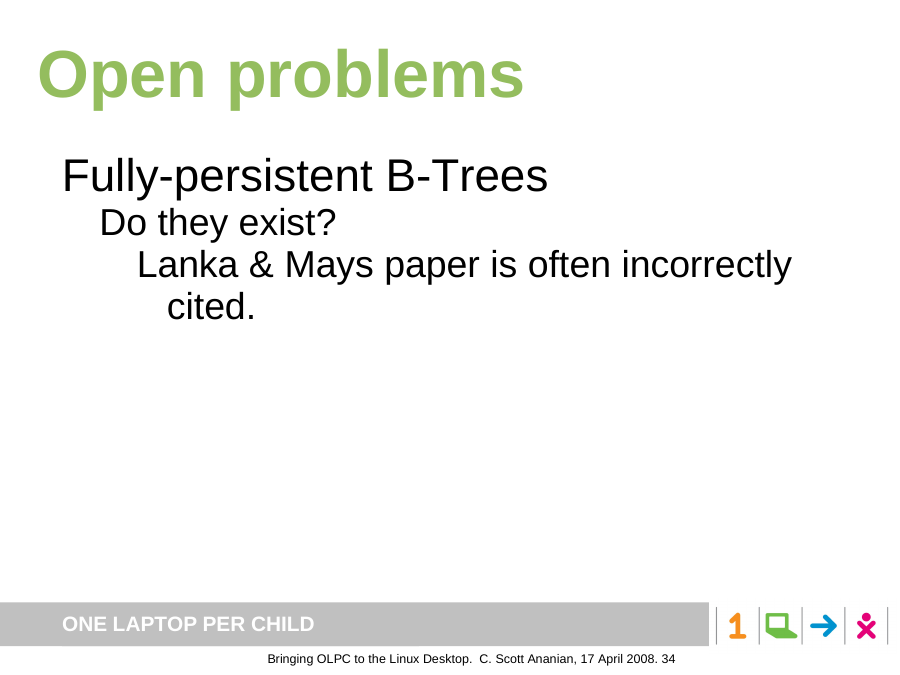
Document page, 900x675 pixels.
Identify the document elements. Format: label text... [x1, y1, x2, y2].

picture [844, 598, 897, 654]
list Fully-persistent B-Trees Do they exist? Lanka & Mays paper is often incorrectly cited. [61, 150, 844, 675]
title Open problems [37, 37, 856, 211]
